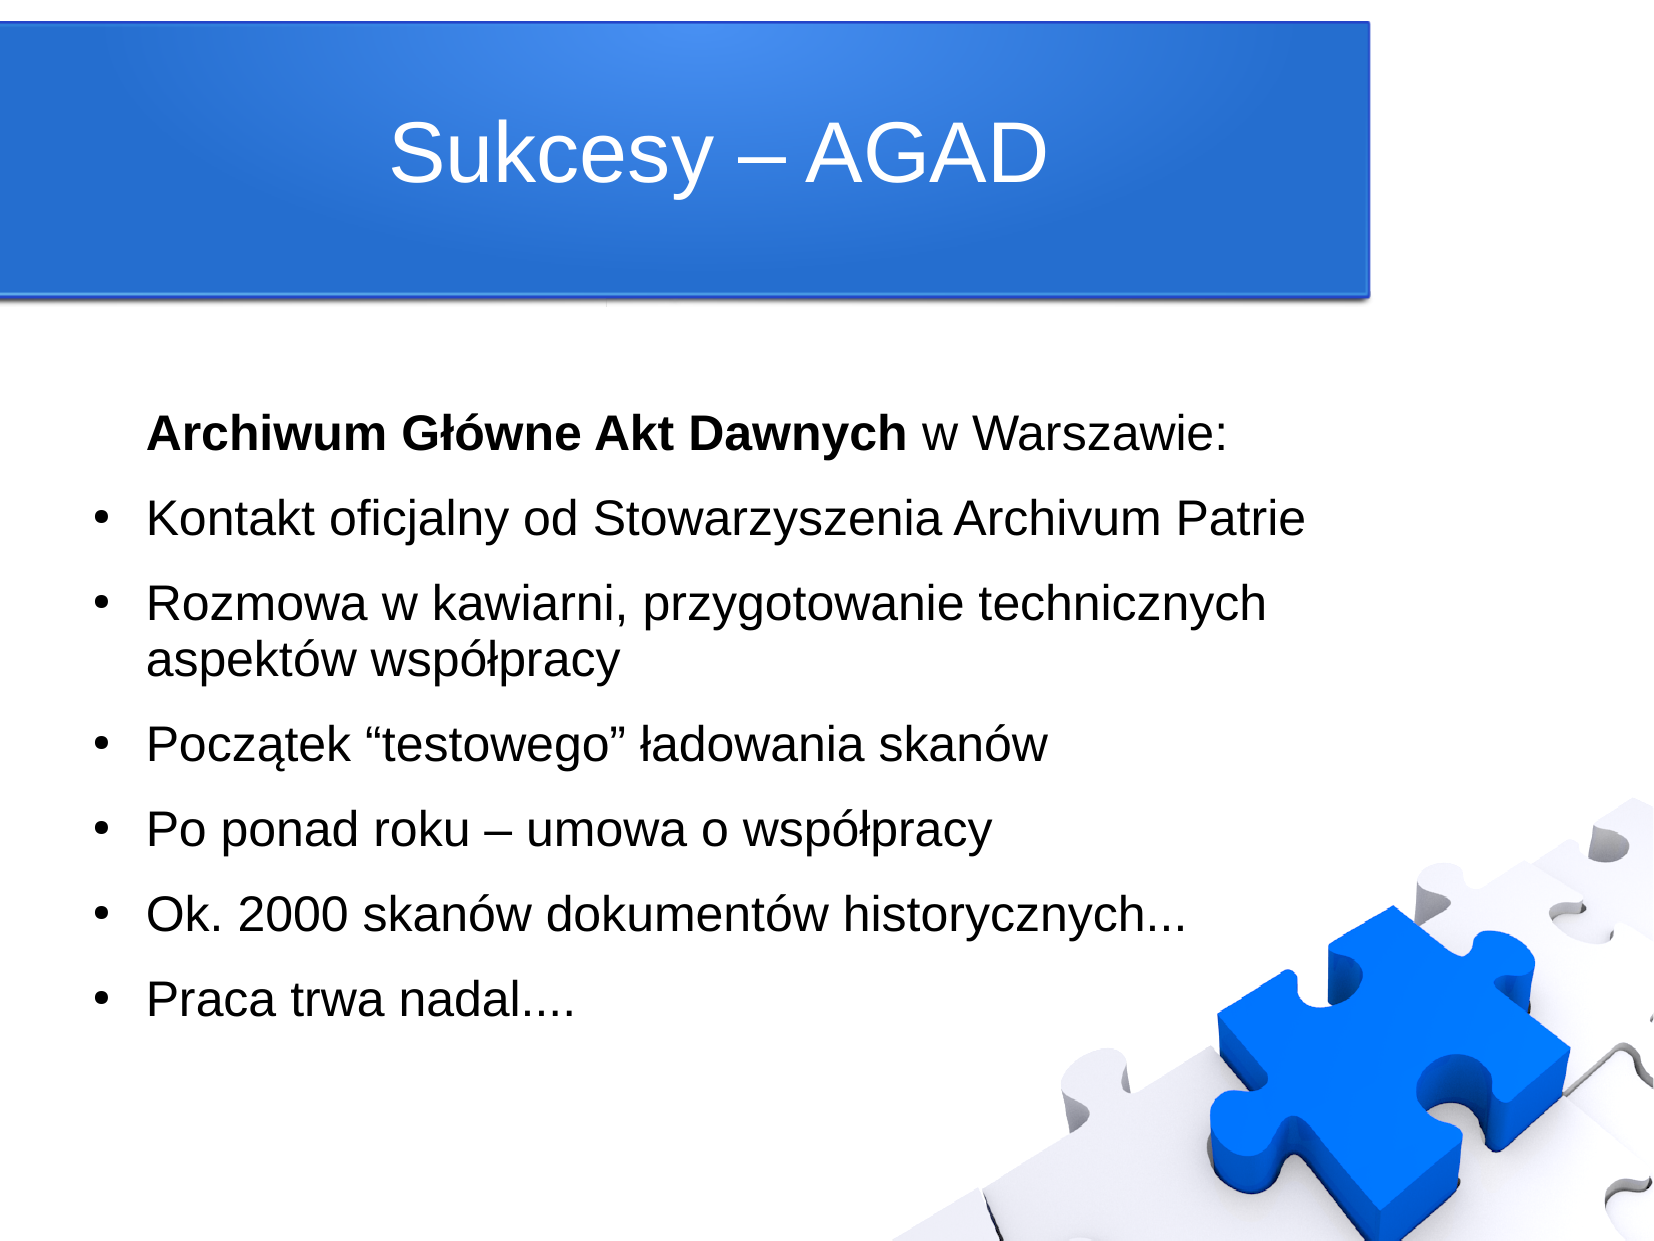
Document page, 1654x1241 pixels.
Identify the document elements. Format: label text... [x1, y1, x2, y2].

title Sukcesy – AGAD [82, 49, 1356, 257]
picture [872, 655, 1654, 1241]
picture [0, 21, 1375, 307]
list Archiwum Główne Akt Dawnych w Warszawie: Kontakt oficjalny od Stowarzyszenia Archivum Patrie Rozmowa w kawiarni, przygotowanie technicznych aspektów współpracy Początek “testowego” ładowania skanów Po ponad roku – umowa o współpracy Ok. 2000 skanów dokumentów historycznych... Praca trwa nadal.... [75, 405, 1426, 1109]
